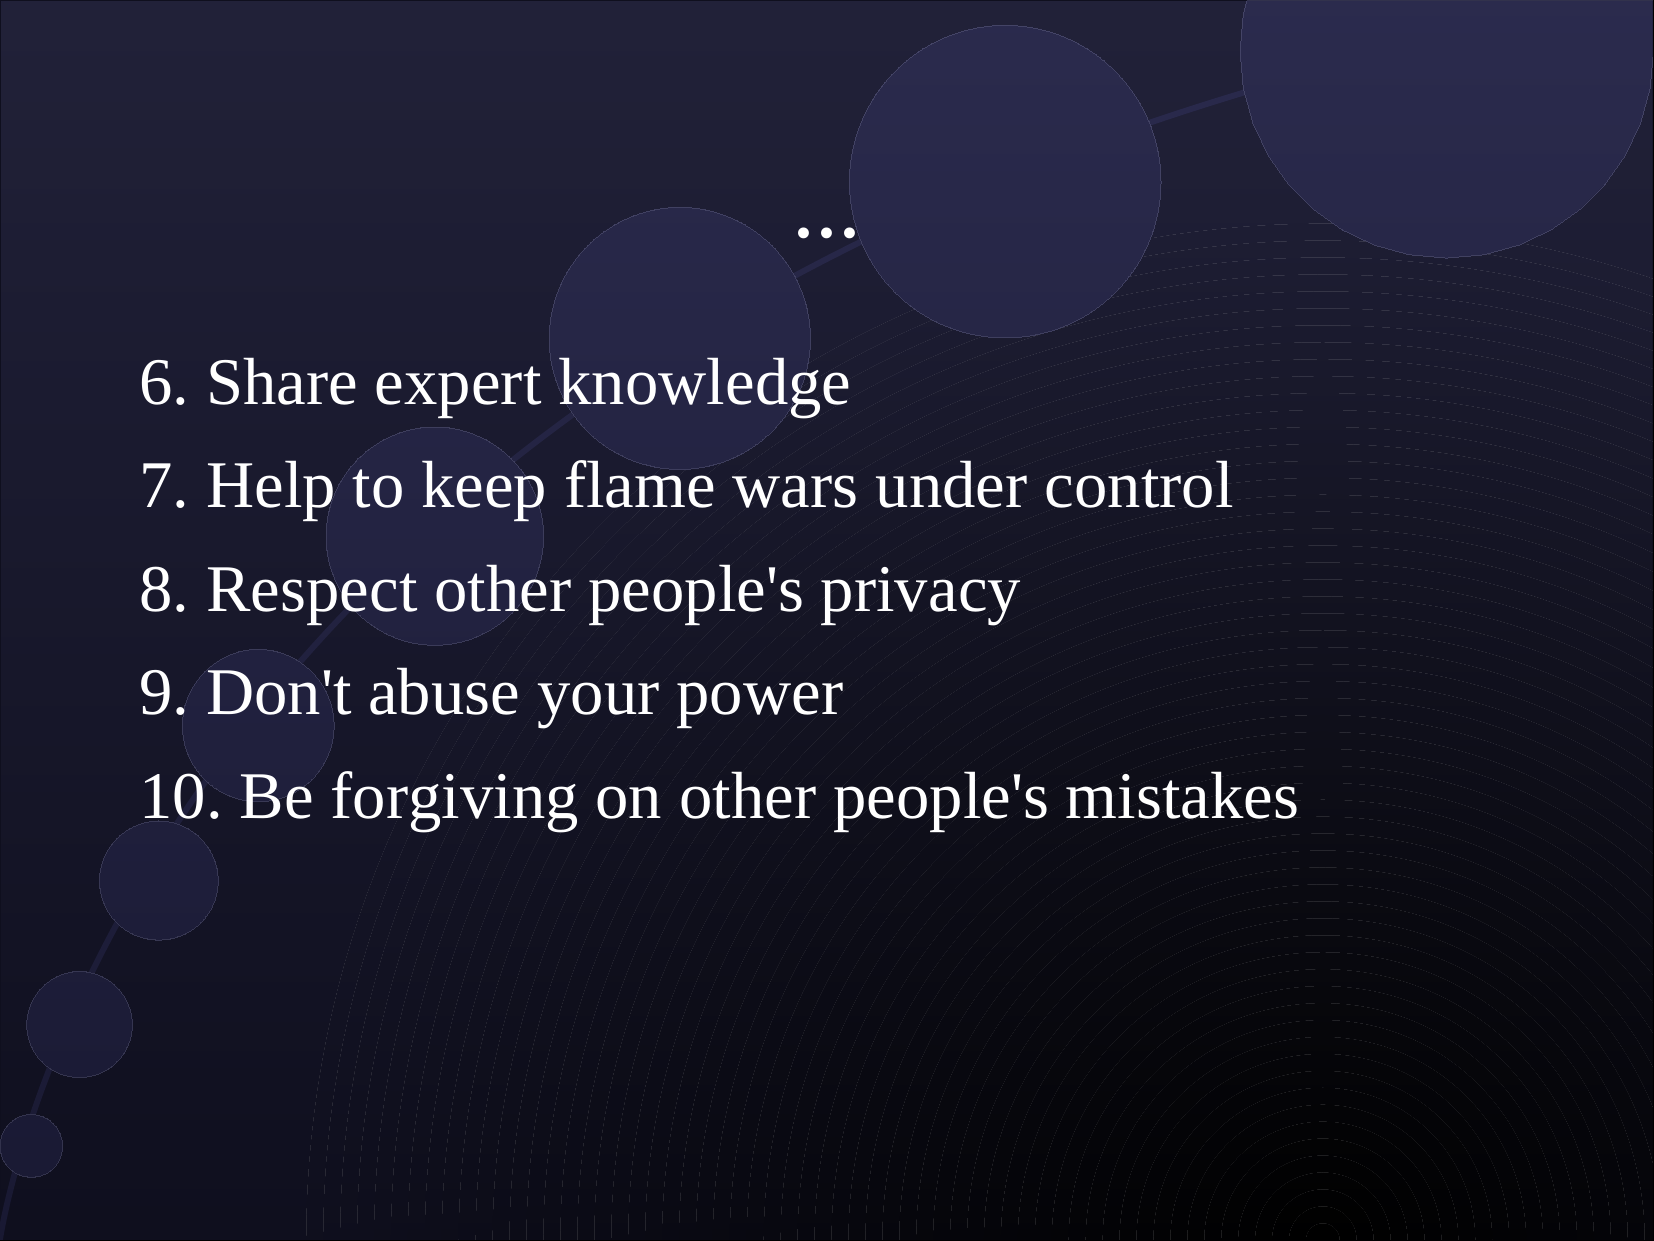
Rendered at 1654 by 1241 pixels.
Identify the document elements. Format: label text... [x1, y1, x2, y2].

list 6. Share expert knowledge 7. Help to keep flame wars under control 8. Respect other people's privacy 9. Don't abuse your power 10. Be forgiving on other people's mistakes [121, 344, 1534, 1127]
title ... [121, 102, 1534, 311]
